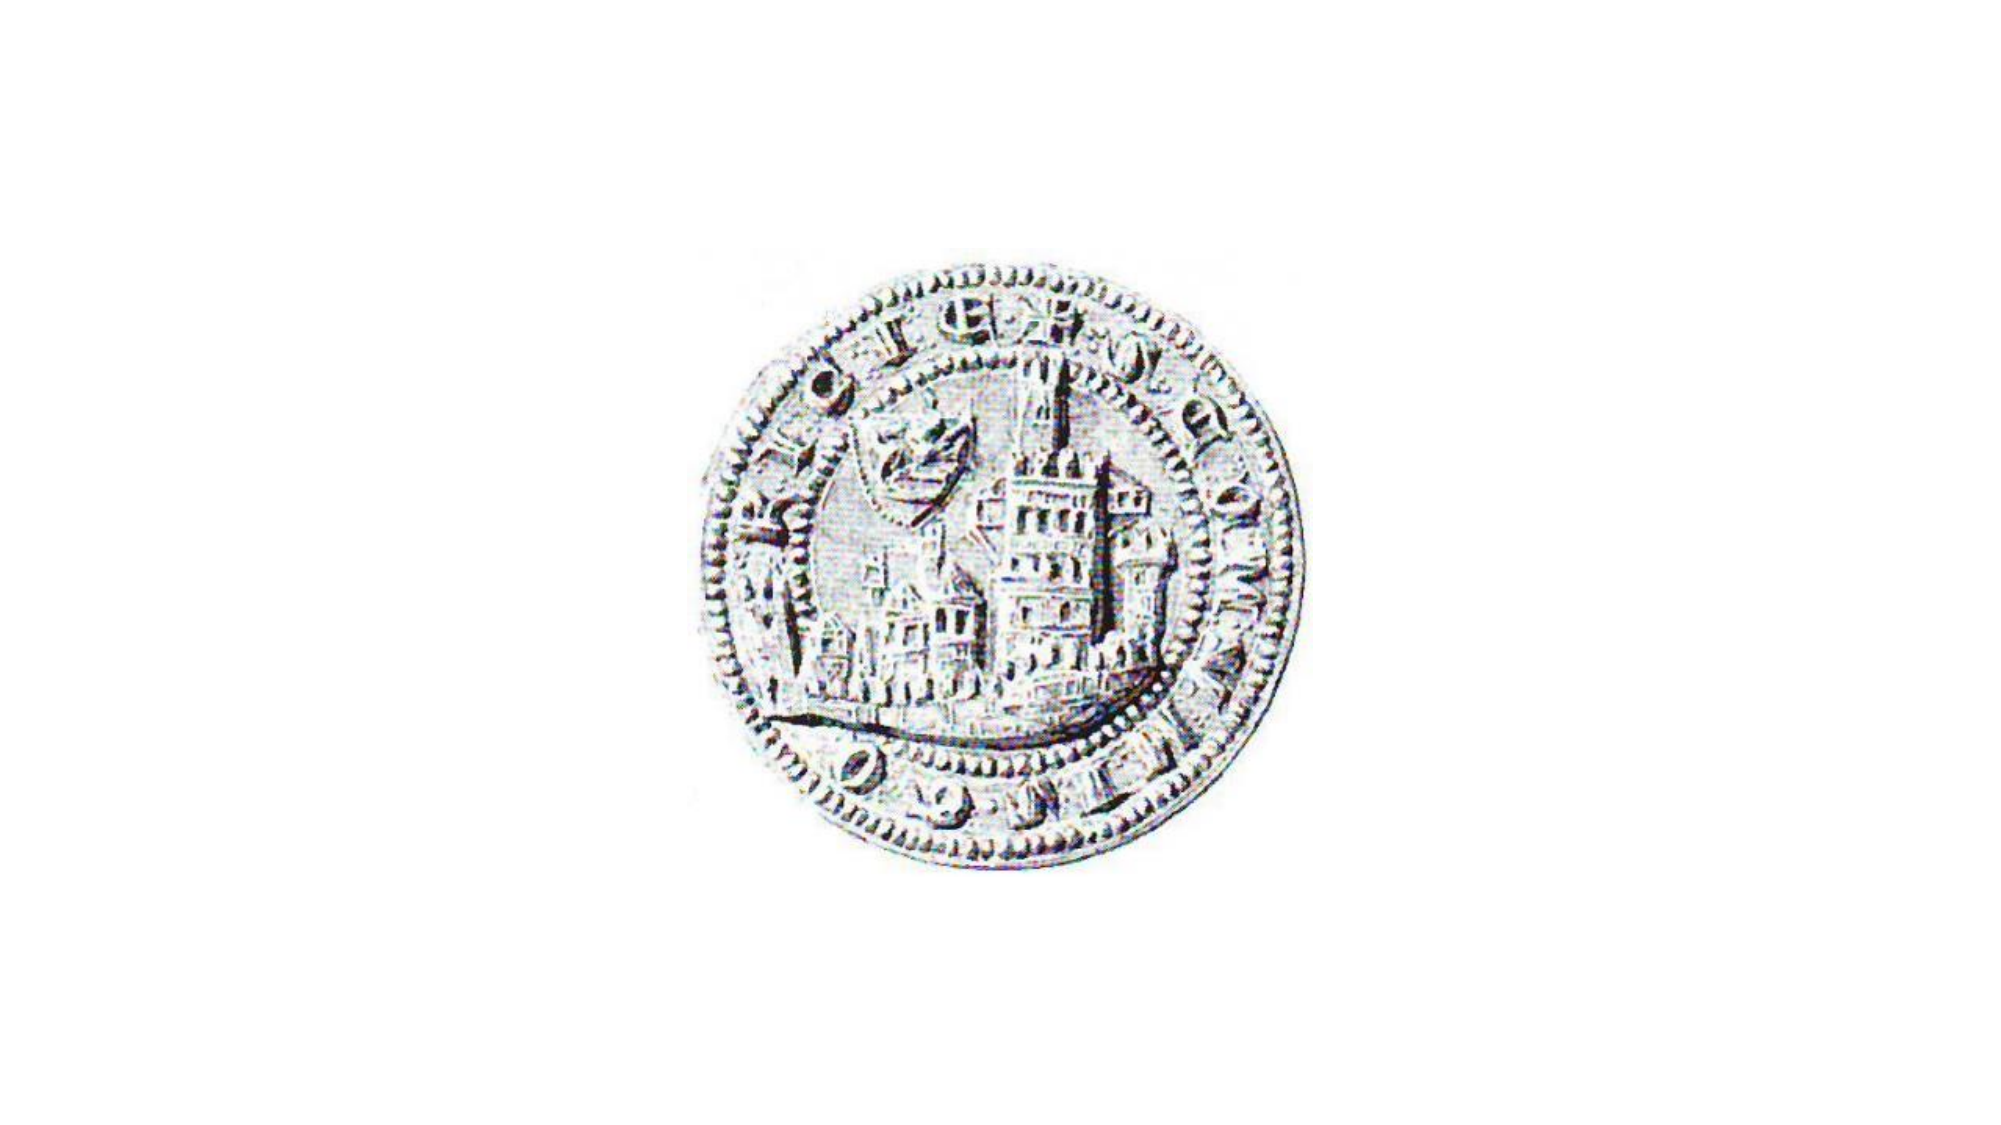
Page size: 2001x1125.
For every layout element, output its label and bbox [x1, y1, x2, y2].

picture [687, 248, 1313, 877]
